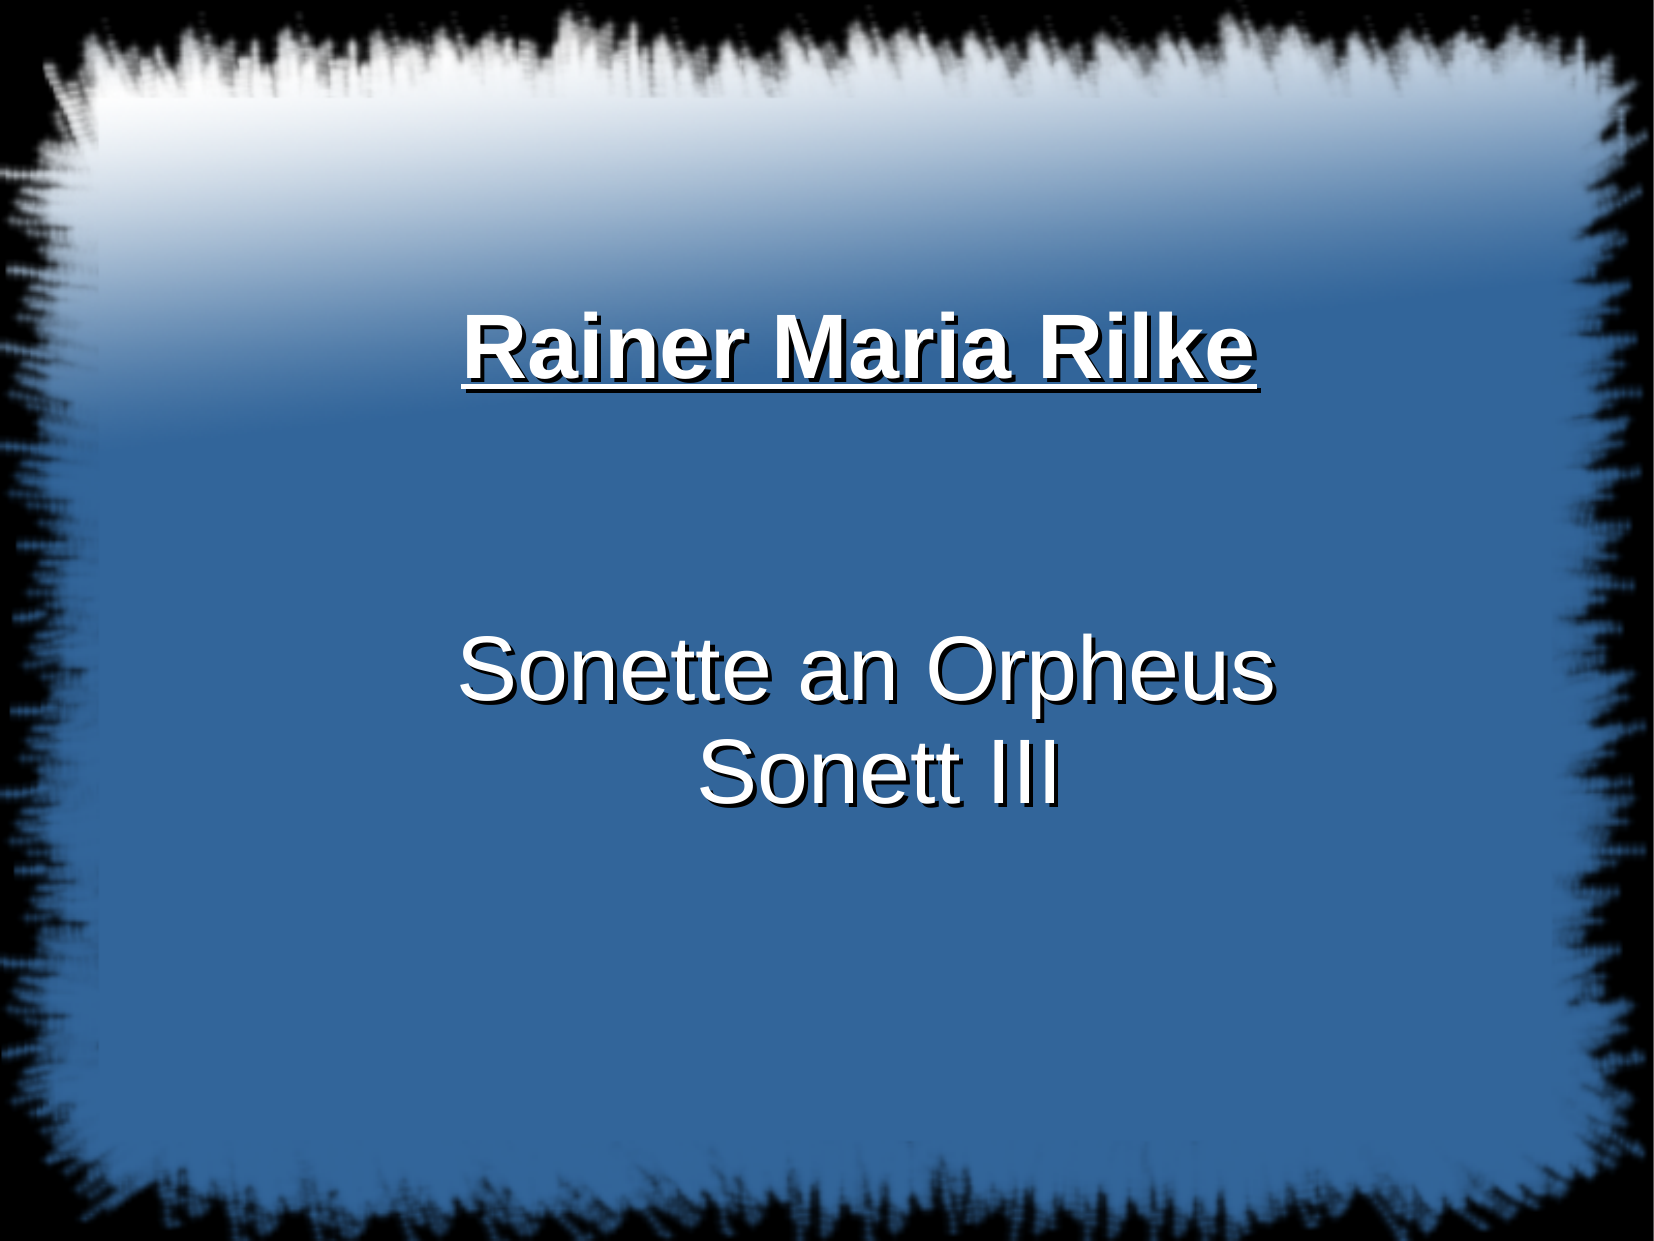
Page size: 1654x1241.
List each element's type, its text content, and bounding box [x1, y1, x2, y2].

picture [0, 0, 1654, 1241]
title Rainer Maria Rilke [212, 221, 1506, 377]
subtitle Sonette an Orpheus Sonett III [135, 377, 1625, 1063]
